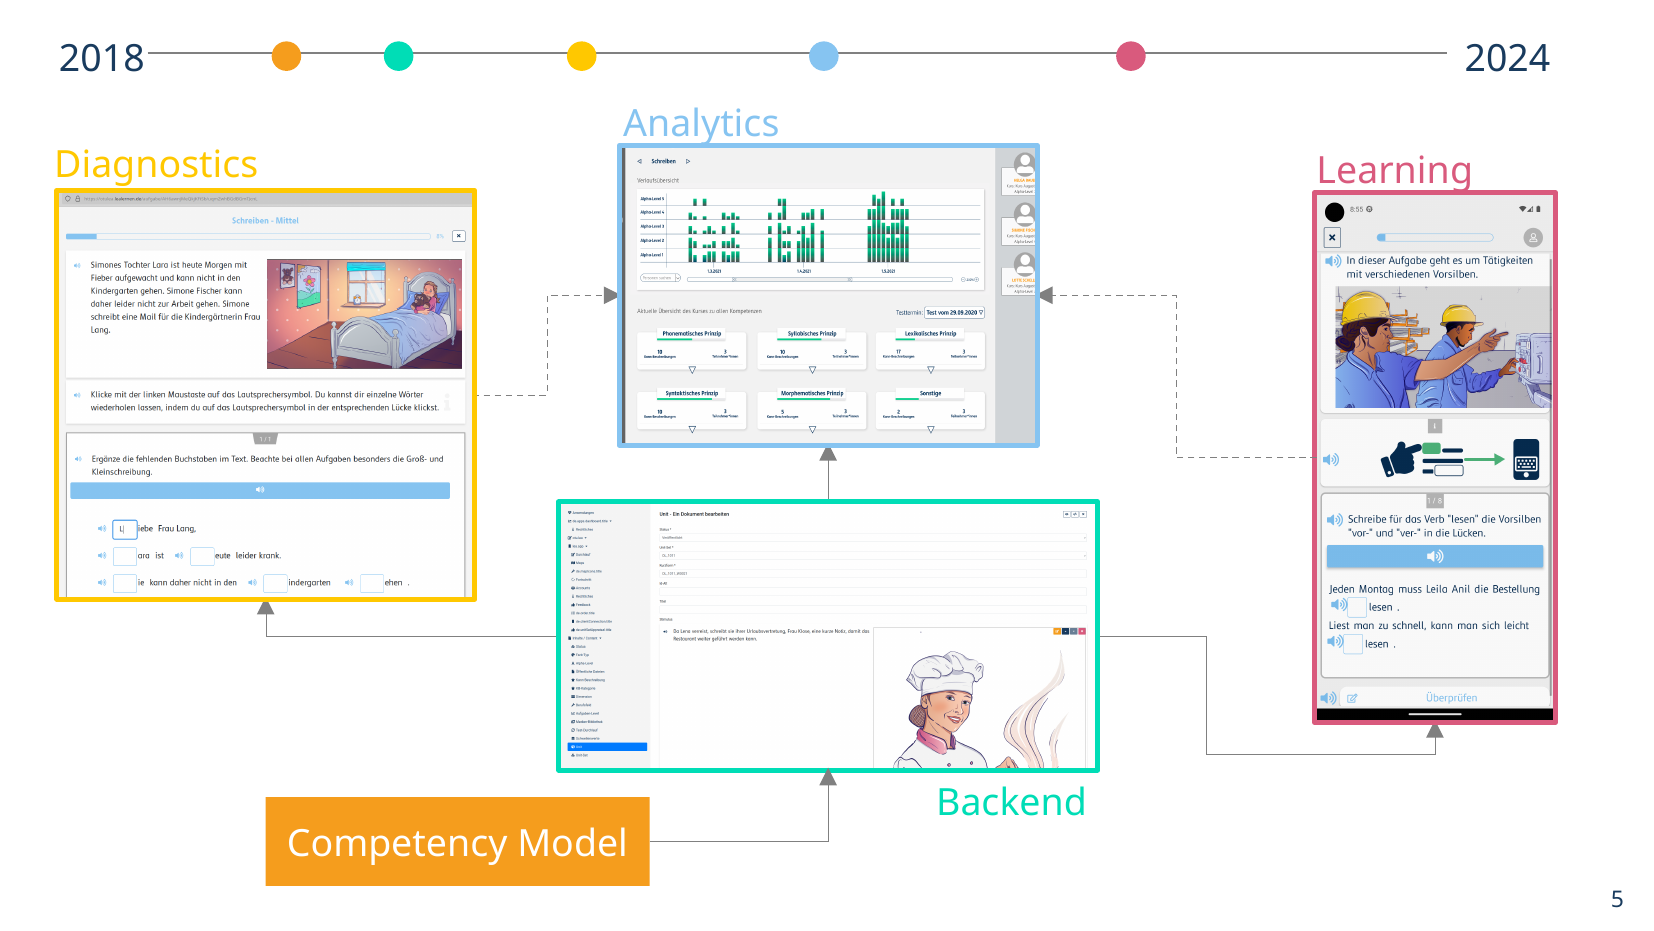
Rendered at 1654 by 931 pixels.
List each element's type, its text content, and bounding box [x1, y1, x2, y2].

text_box [809, 41, 839, 71]
picture [59, 192, 473, 597]
picture [561, 504, 1096, 768]
title 2024 [1464, 1, 1595, 113]
text_box Learning [1301, 136, 1495, 196]
text_box [1116, 41, 1146, 71]
text_box Backend [921, 767, 1112, 827]
title 2018 [59, 1, 213, 113]
text_box [566, 41, 597, 71]
text_box Competency Model [265, 797, 650, 886]
text_box Diagnostics [39, 129, 287, 189]
picture [621, 147, 1035, 443]
text_box Analytics [608, 88, 809, 148]
text_box [271, 41, 302, 71]
picture [1316, 195, 1554, 721]
